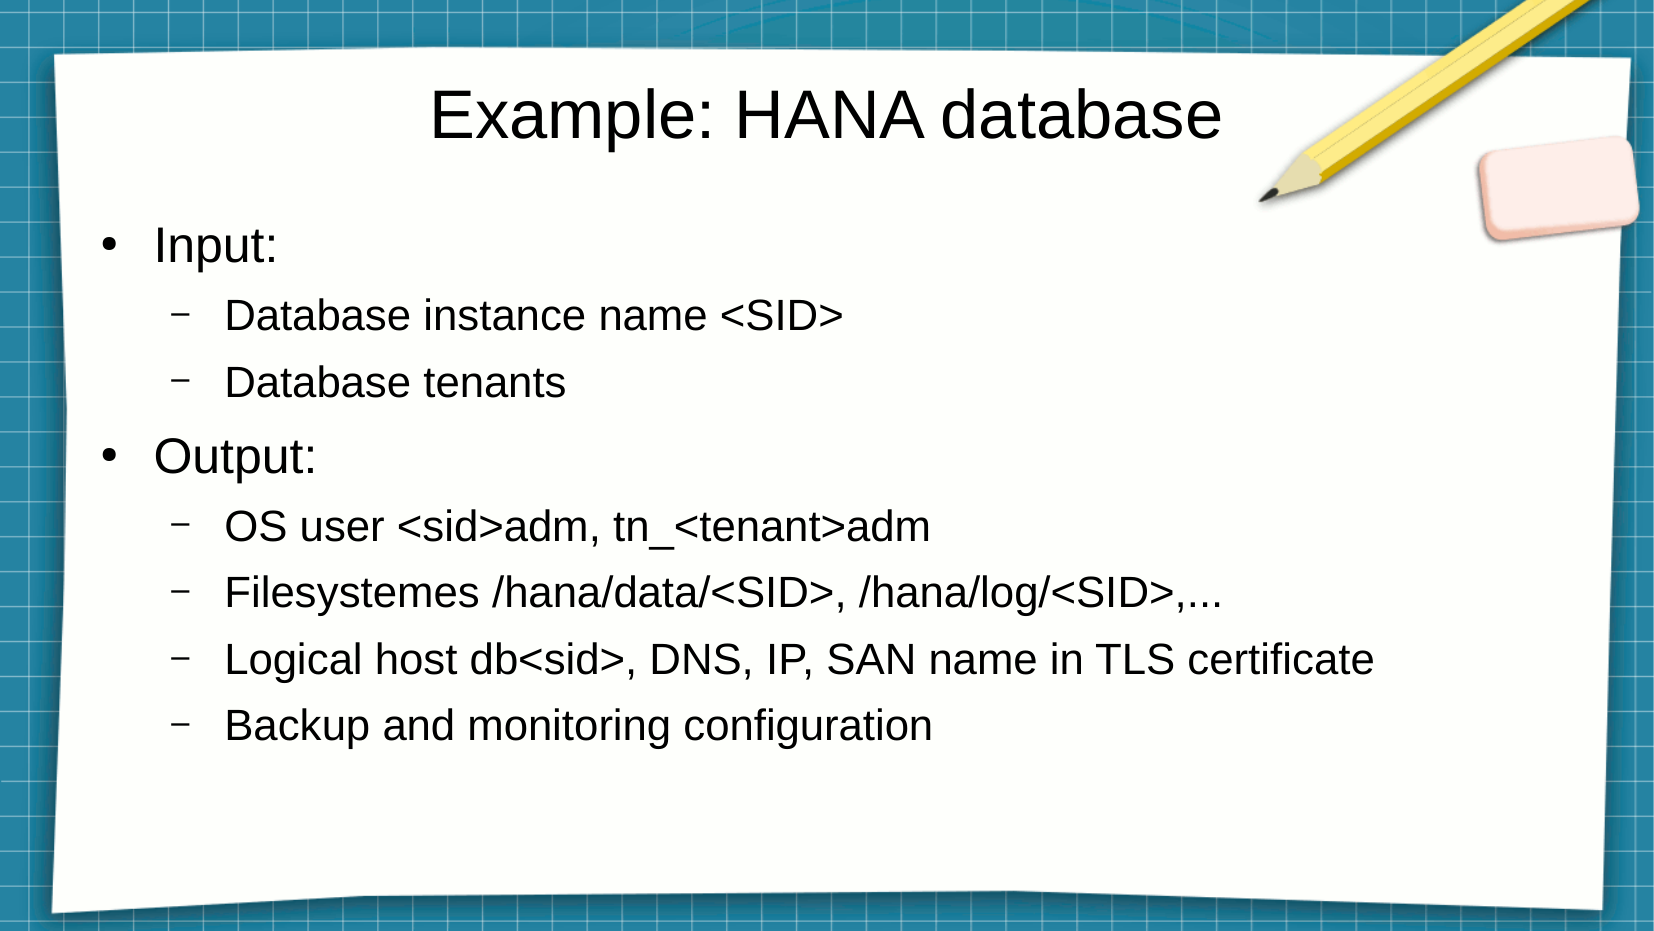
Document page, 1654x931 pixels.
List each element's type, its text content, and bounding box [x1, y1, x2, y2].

list Input: Database instance name <SID> Database tenants Output: OS user <sid>adm, tn_<tenant>adm Filesystemes /hana/data/<SID>, /hana/log/<SID>,... Logical host db<sid>, DNS, IP, SAN name in TLS certificate Backup and monitoring configuration [82, 217, 1571, 758]
title Example: HANA database [82, 37, 1571, 193]
picture [0, 0, 1654, 931]
